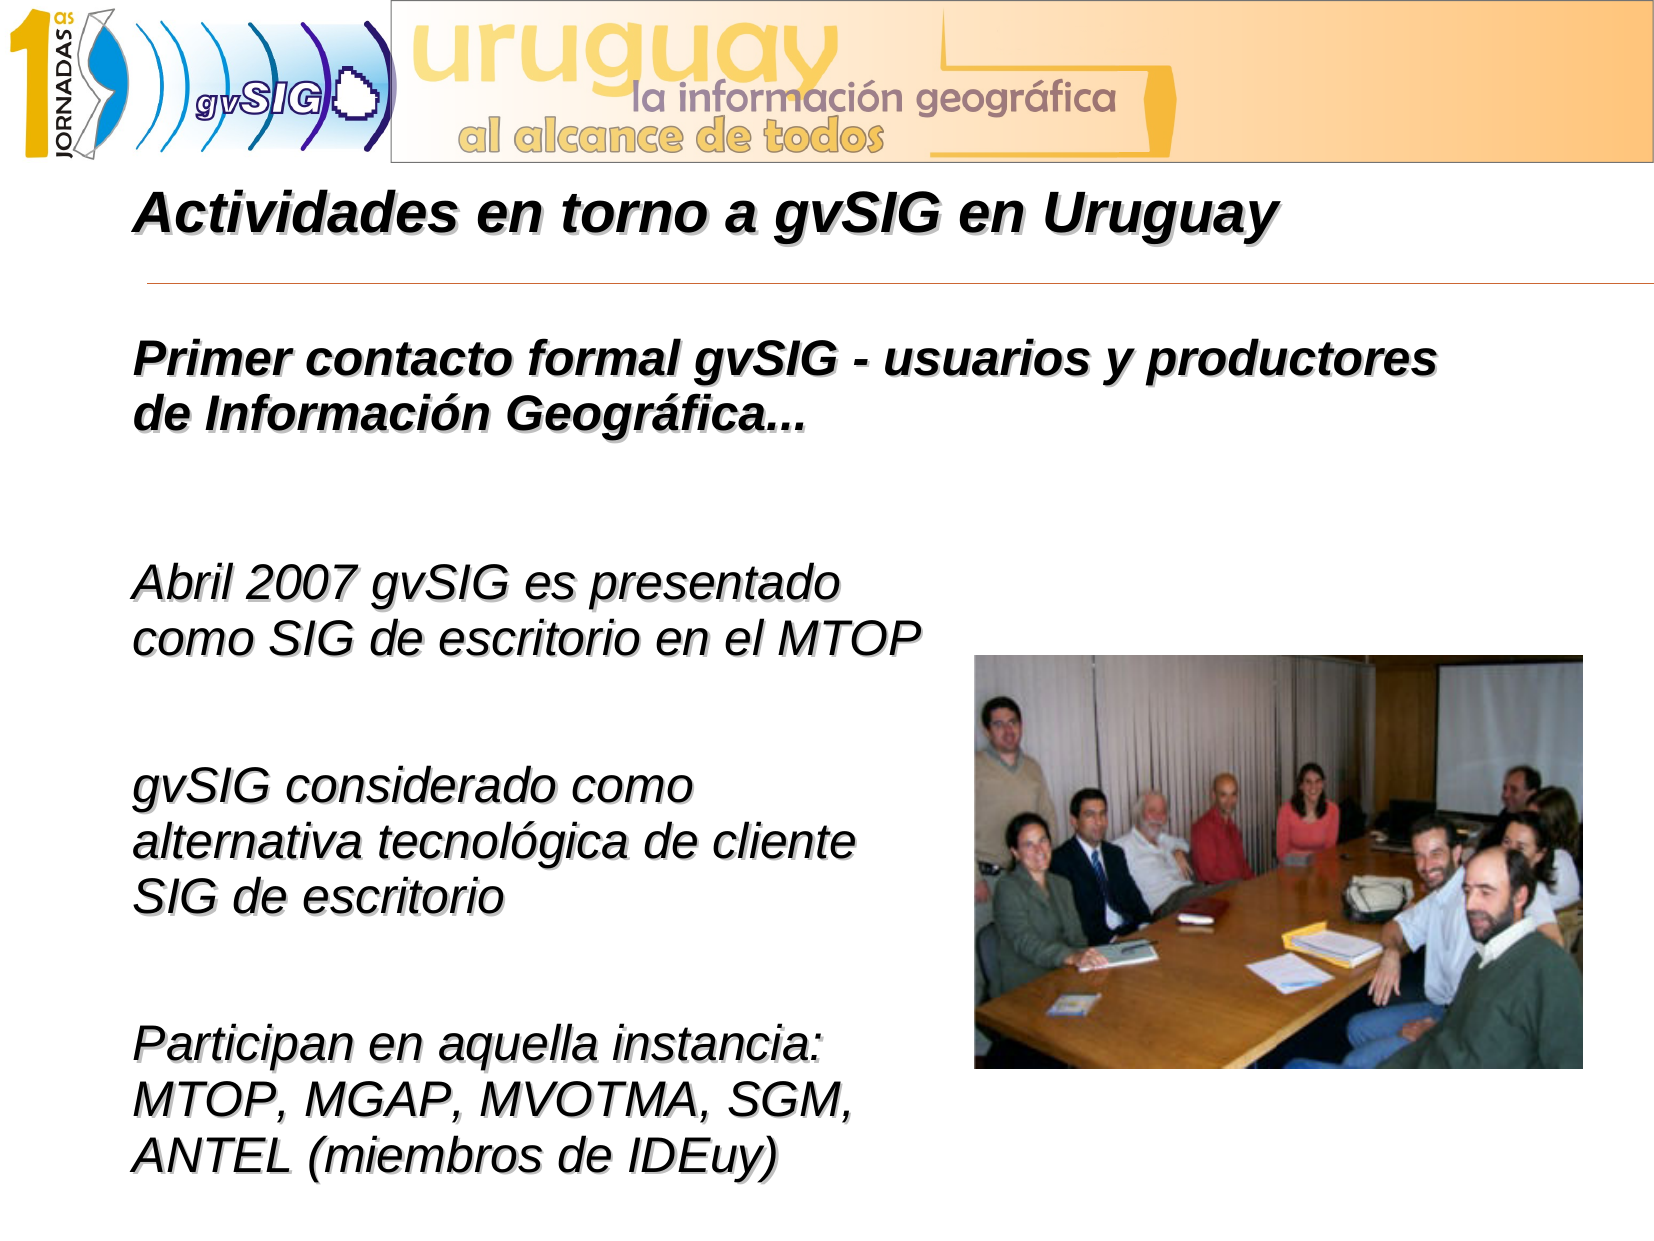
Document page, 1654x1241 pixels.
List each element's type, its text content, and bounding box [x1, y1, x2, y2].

text_box Primer contacto formal gvSIG - usuarios y productores de Información Geográfica... [118, 322, 1477, 452]
text_box Actividades en torno a gvSIG en Uruguay [118, 172, 1536, 263]
picture [974, 655, 1583, 1069]
text_box Abril 2007 gvSIG es presentado como SIG de escritorio en el MTOP gvSIG considerado como alternativa tecnológica de cliente SIG de escritorio Participan en aquella instancia:MTOP, MGAP, MVOTMA, SGM, ANTEL (miembros de IDEuy) [118, 547, 945, 1241]
picture [0, 6, 1181, 163]
